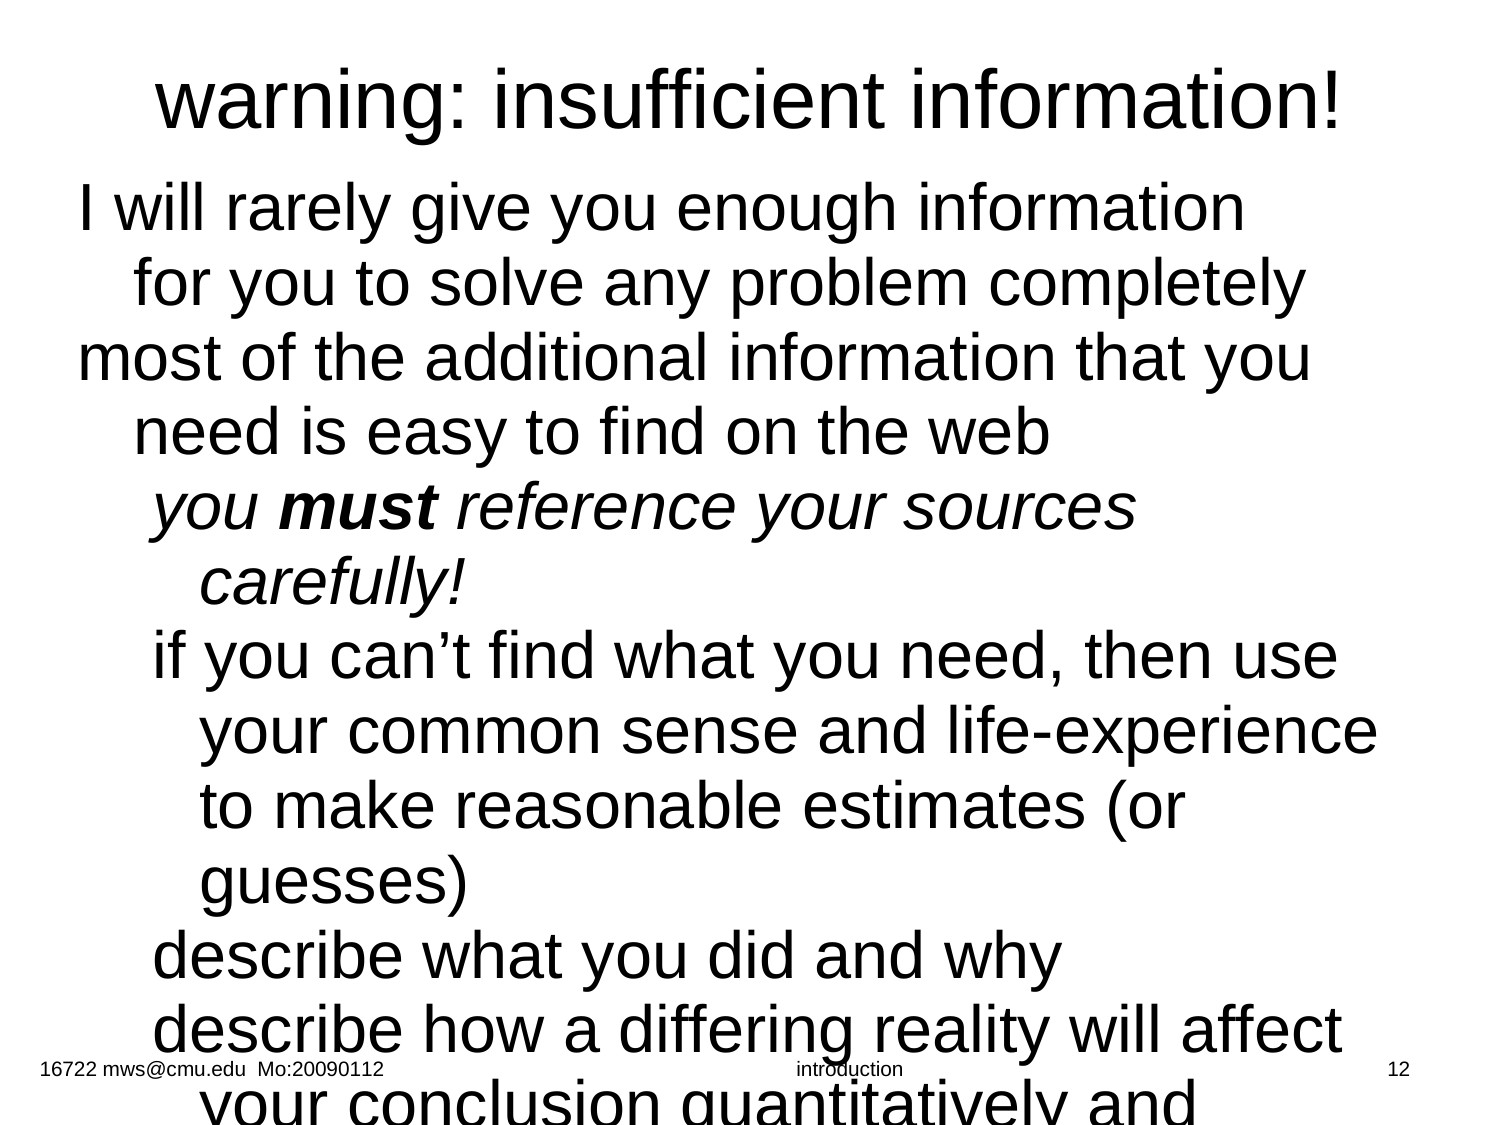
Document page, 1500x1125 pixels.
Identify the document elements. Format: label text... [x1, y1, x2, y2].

list I will rarely give you enough information for you to solve any problem completely most of the additional information that you need is easy to find on the web you must reference your sources carefully! if you can’t find what you need, then use your common sense and life-experience to make reasonable estimates (or guesses) describe what you did and why describe how a differing reality will affect your conclusion quantitatively and qualitatively [62, 162, 1438, 1125]
title warning: insufficient information! [24, 37, 1476, 163]
